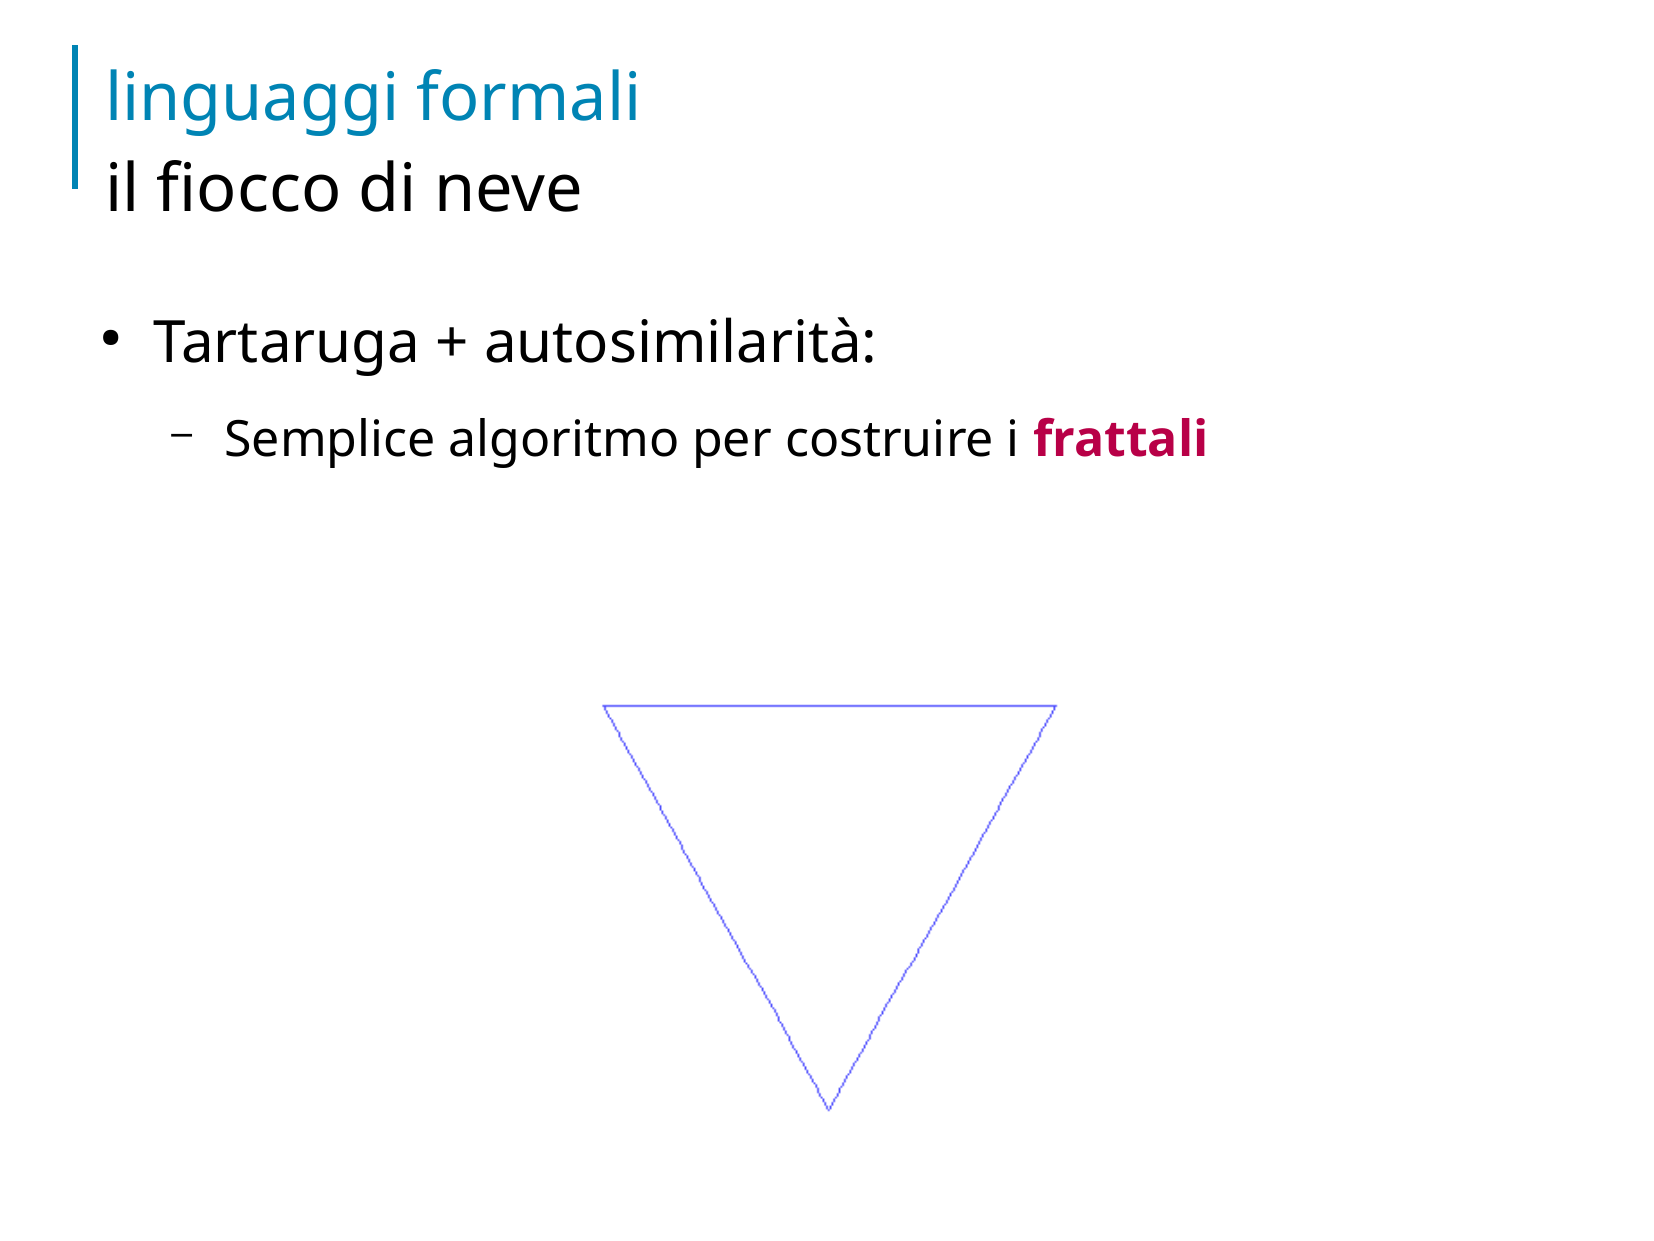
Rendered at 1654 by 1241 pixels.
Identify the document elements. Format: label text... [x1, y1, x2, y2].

title linguaggi formali il fiocco di neve [105, 49, 1571, 200]
list Tartaruga + autosimilarità: Semplice algoritmo per costruire i frattali [82, 300, 1571, 1126]
picture [558, 557, 1095, 1115]
